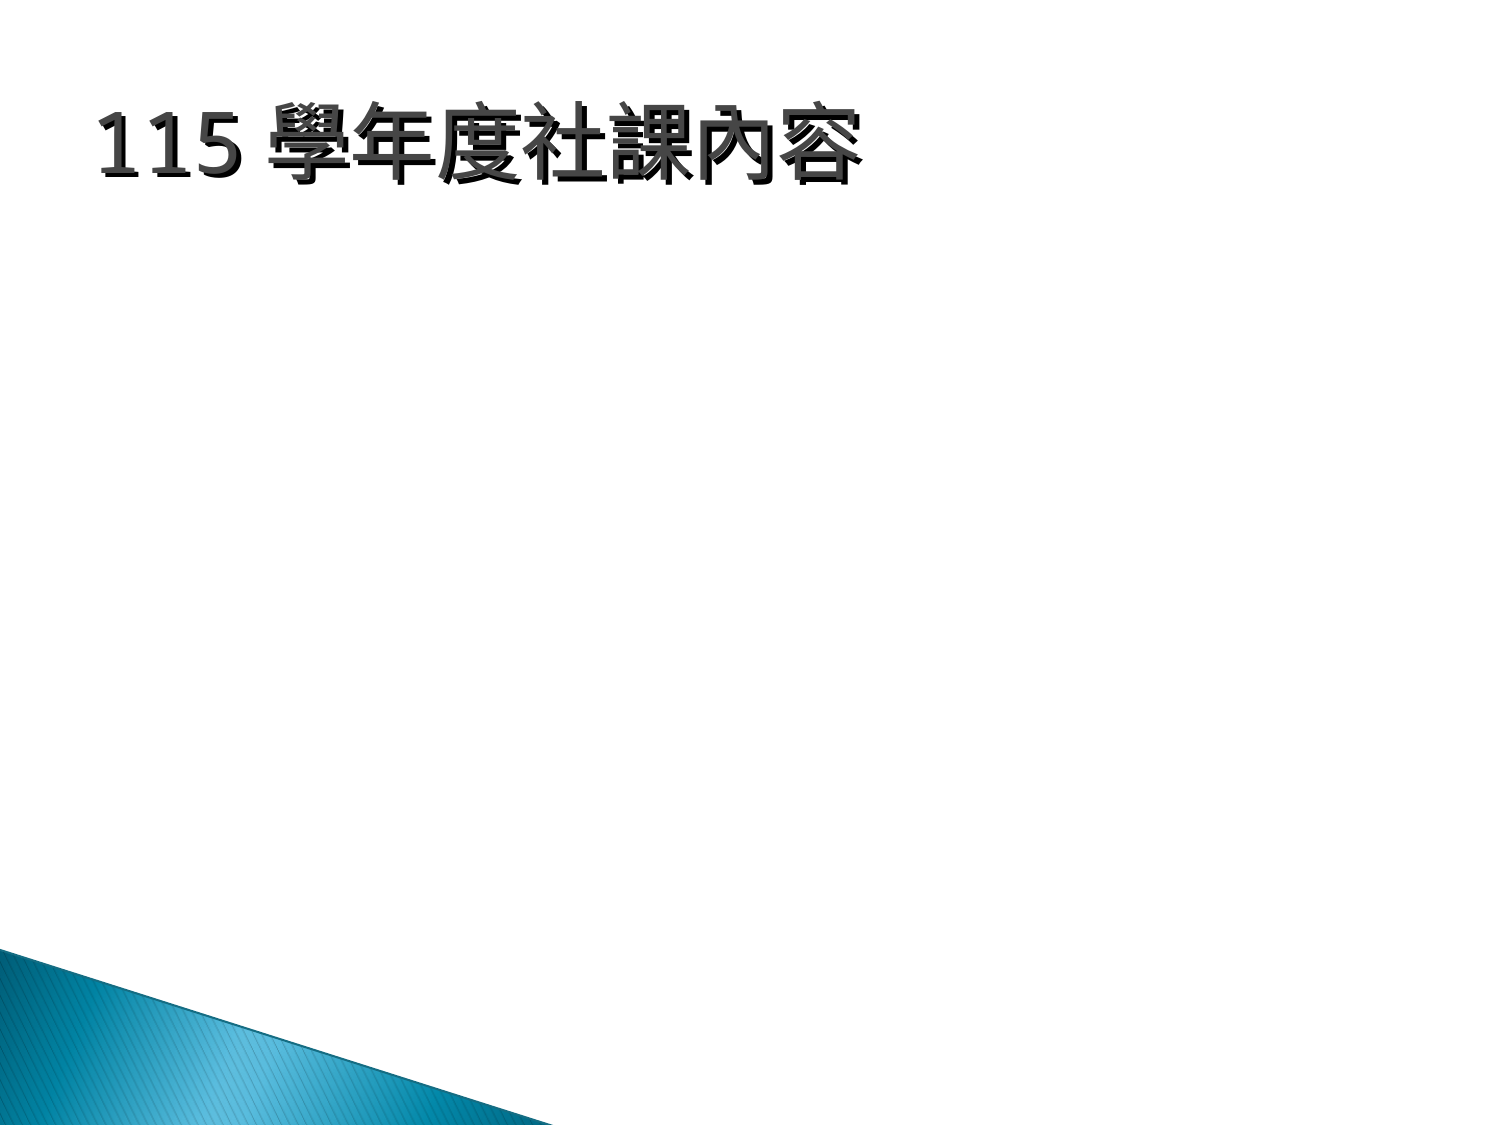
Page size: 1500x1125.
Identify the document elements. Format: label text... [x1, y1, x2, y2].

title 115學年度社課內容 [75, 45, 1426, 233]
